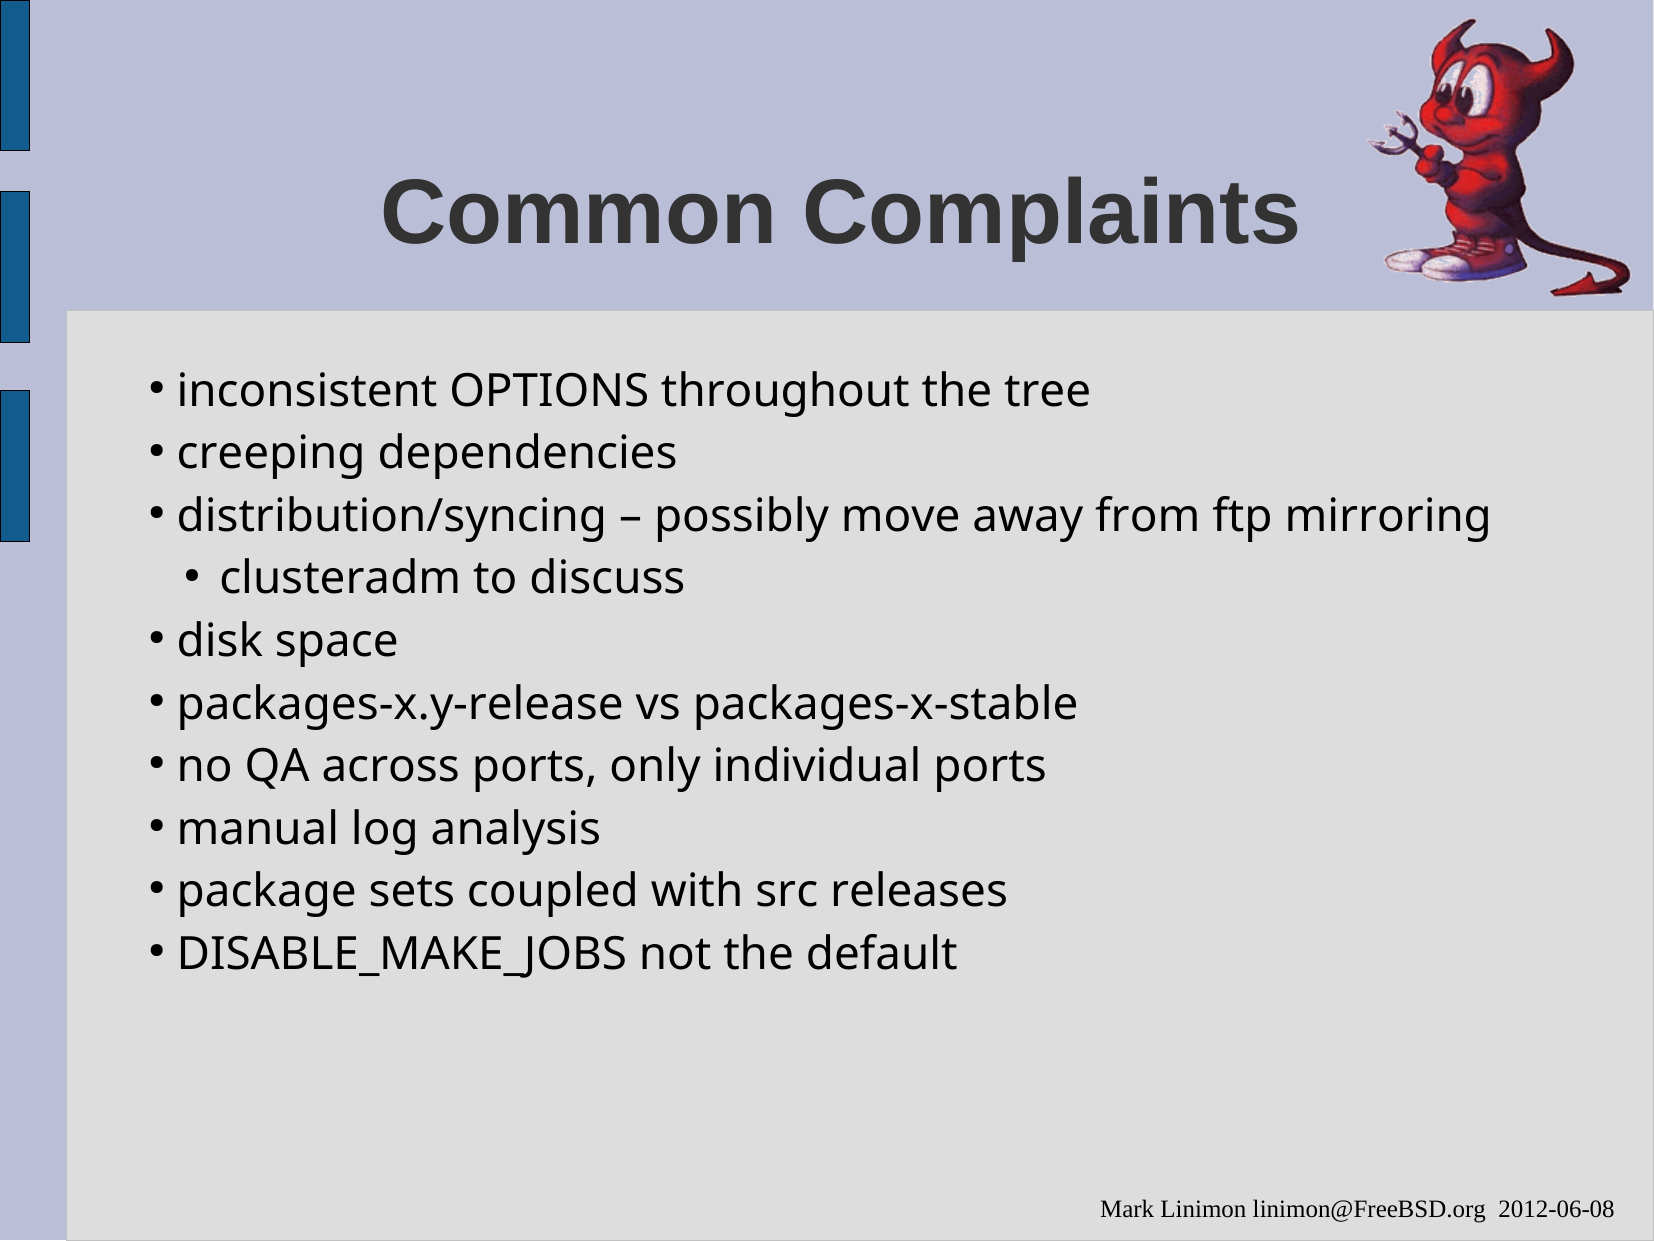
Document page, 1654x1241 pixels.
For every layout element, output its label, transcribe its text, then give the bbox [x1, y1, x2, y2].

text_box Mark Linimon linimon@FreeBSD.org 2012-06-08 [1100, 1195, 1639, 1225]
text_box inconsistent OPTIONS throughout the tree creeping dependencies distribution/syncing – possibly move away from ftp mirroring clusteradm to discuss disk space packages-x.y-release vs packages-x-stable no QA across ports, only individual ports manual log analysis package sets coupled with src releases DISABLE_MAKE_JOBS not the default [148, 357, 1654, 891]
title Common Complaints [135, 108, 1548, 316]
picture [1361, 14, 1635, 300]
